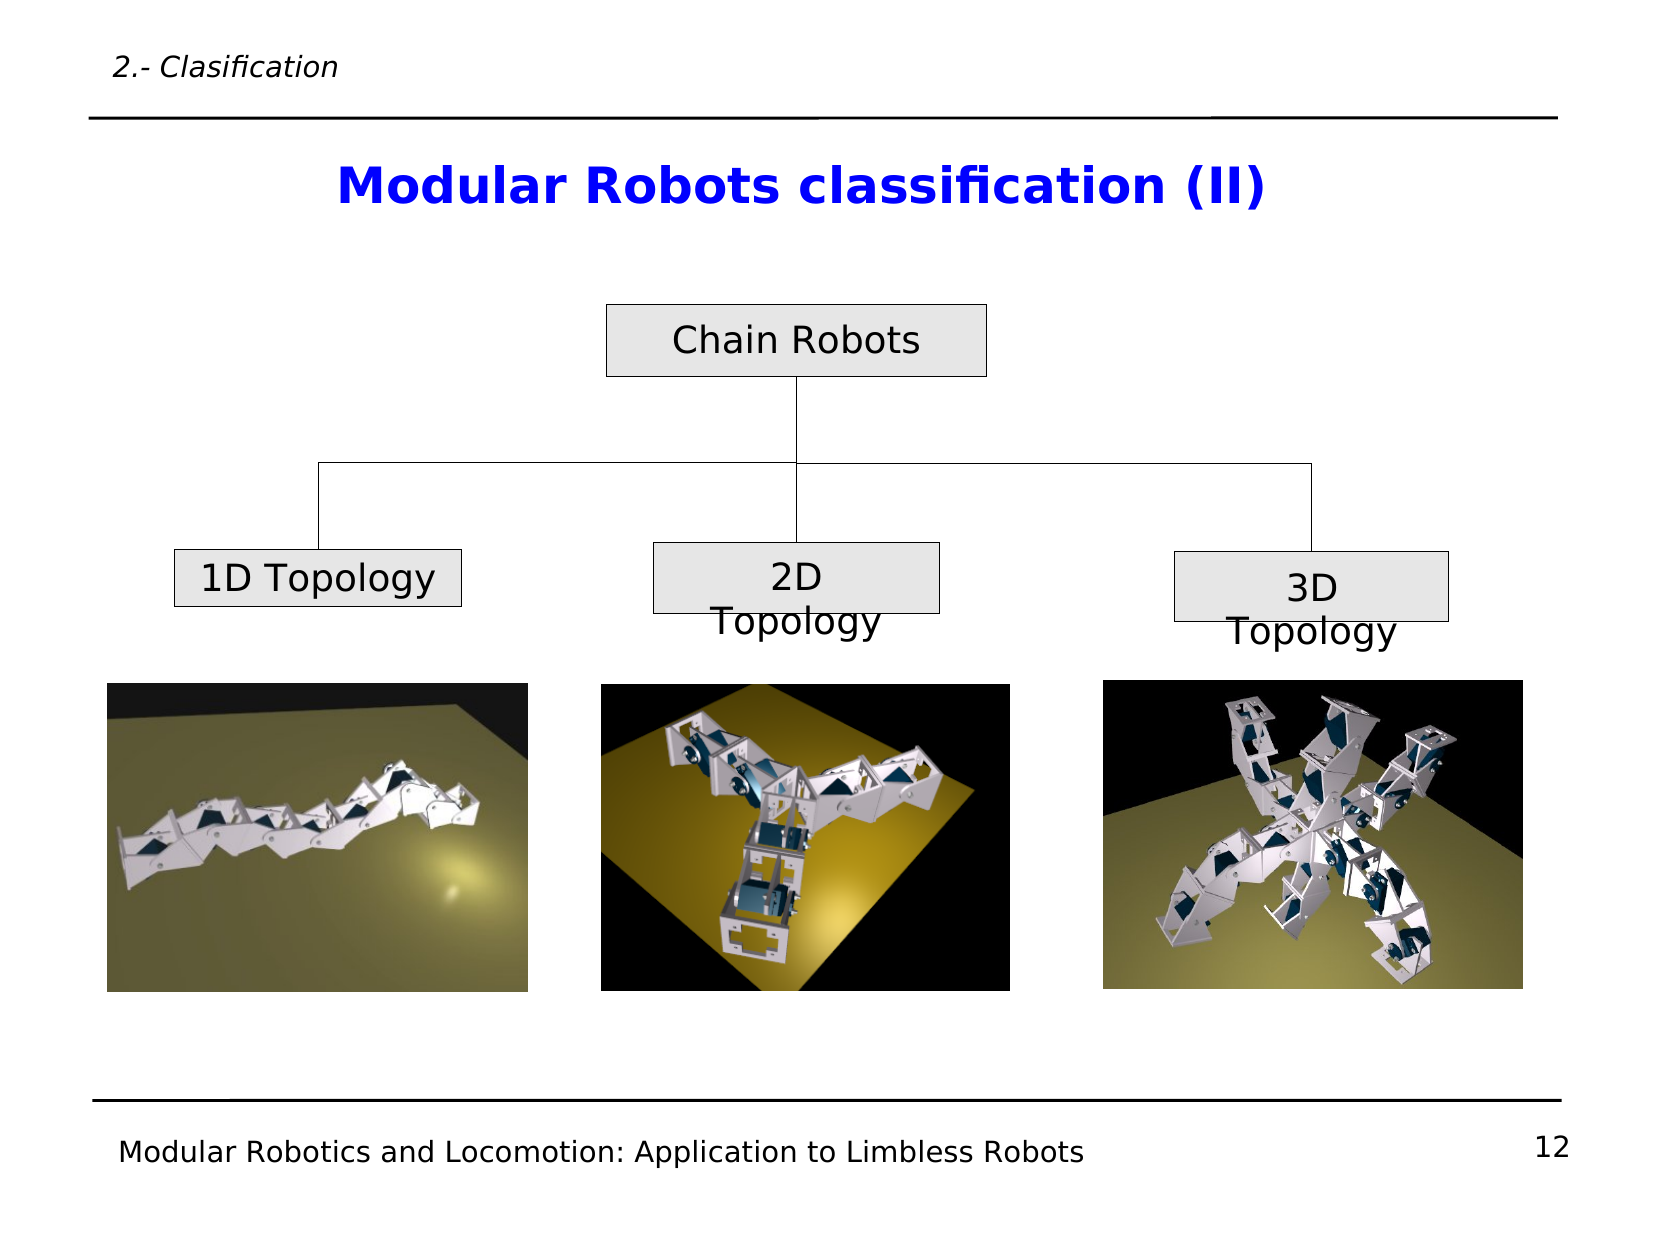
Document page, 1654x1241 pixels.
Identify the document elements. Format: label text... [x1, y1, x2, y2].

picture [601, 684, 1010, 992]
picture [107, 683, 528, 992]
text_box 3D Topology [1181, 558, 1444, 618]
text_box Chain Robots [606, 304, 987, 377]
text_box 2D Topology [665, 548, 928, 608]
text_box [1174, 551, 1449, 622]
text_box 2.- Clasification [97, 42, 354, 93]
text_box 1D Topology [174, 549, 462, 607]
text_box [1239, 618, 1322, 622]
text_box [723, 608, 806, 614]
text_box Modular Robots classification (II) [321, 149, 1267, 223]
text_box [653, 542, 940, 614]
text_box Modular Robotics and Locomotion: Application to Limbless Robots [103, 1127, 1101, 1177]
picture [1103, 680, 1523, 989]
